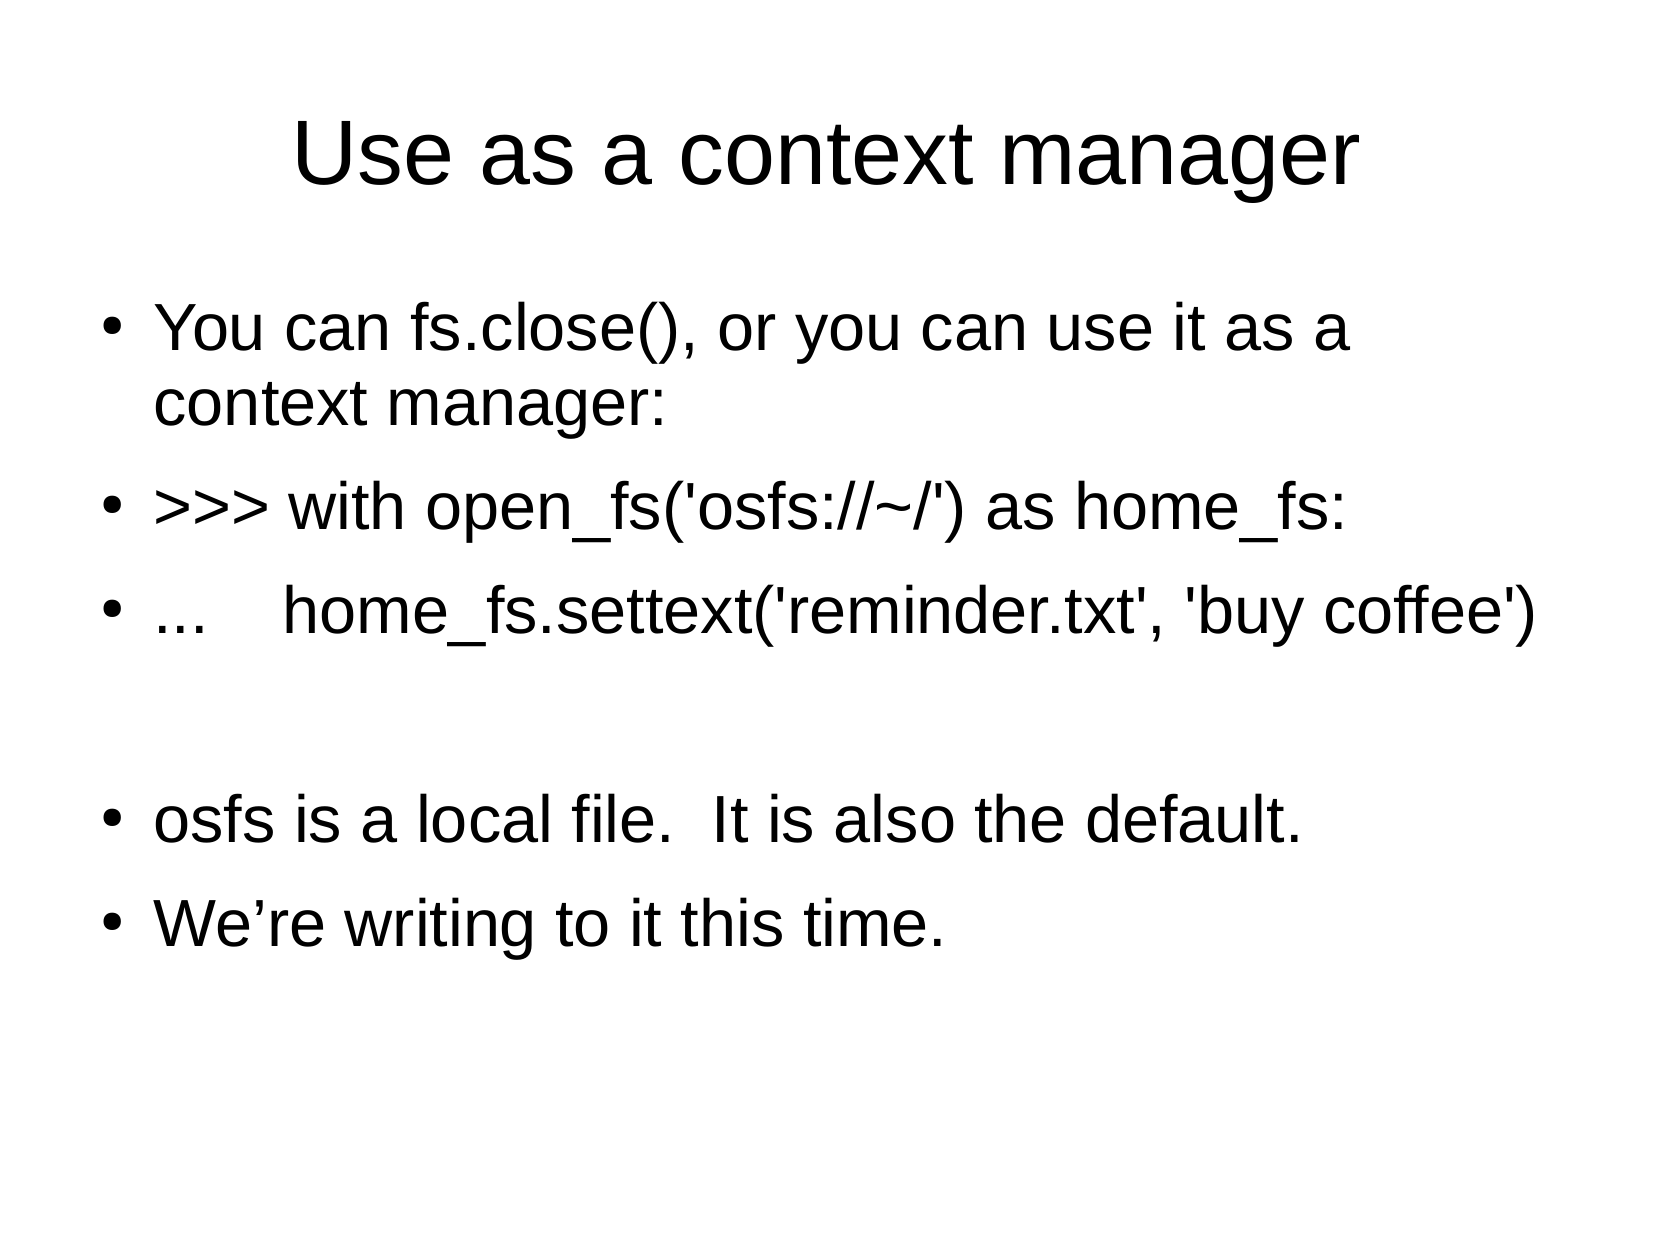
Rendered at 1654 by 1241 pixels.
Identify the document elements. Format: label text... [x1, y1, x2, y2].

list You can fs.close(), or you can use it as a context manager: >>> with open_fs('osfs://~/') as home_fs: ... home_fs.settext('reminder.txt', 'buy coffee') osfs is a local file. It is also the default. We’re writing to it this time. [82, 290, 1571, 1010]
title Use as a context manager [82, 49, 1571, 257]
